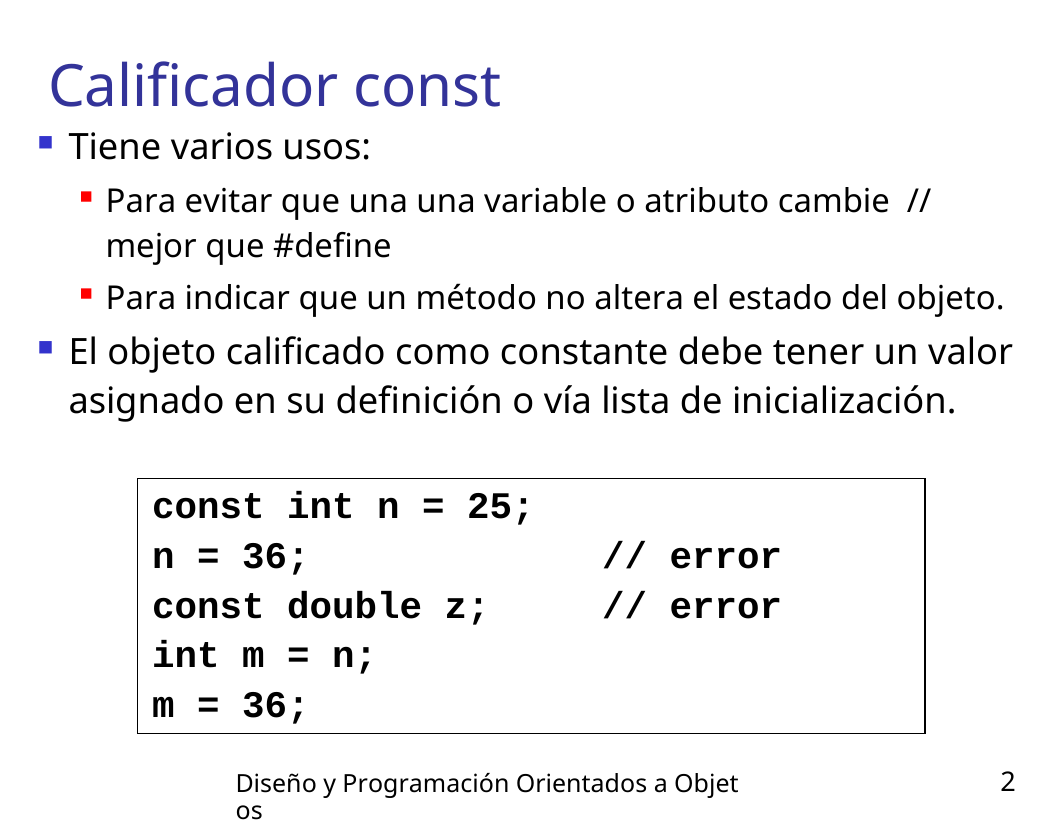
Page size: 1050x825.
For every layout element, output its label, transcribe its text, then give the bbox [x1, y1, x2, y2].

list Tiene varios usos: Para evitar que una una variable o atributo cambie // mejor que #define Para indicar que un método no altera el estado del objeto. El objeto calificado como constante debe tener un valor asignado en su definición o vía lista de inicialización. [37, 120, 1023, 488]
title Calificador const [37, 19, 1026, 129]
text_box const int n = 25; n = 36; // error const double z; // error int m = n; m = 36; [137, 488, 925, 734]
